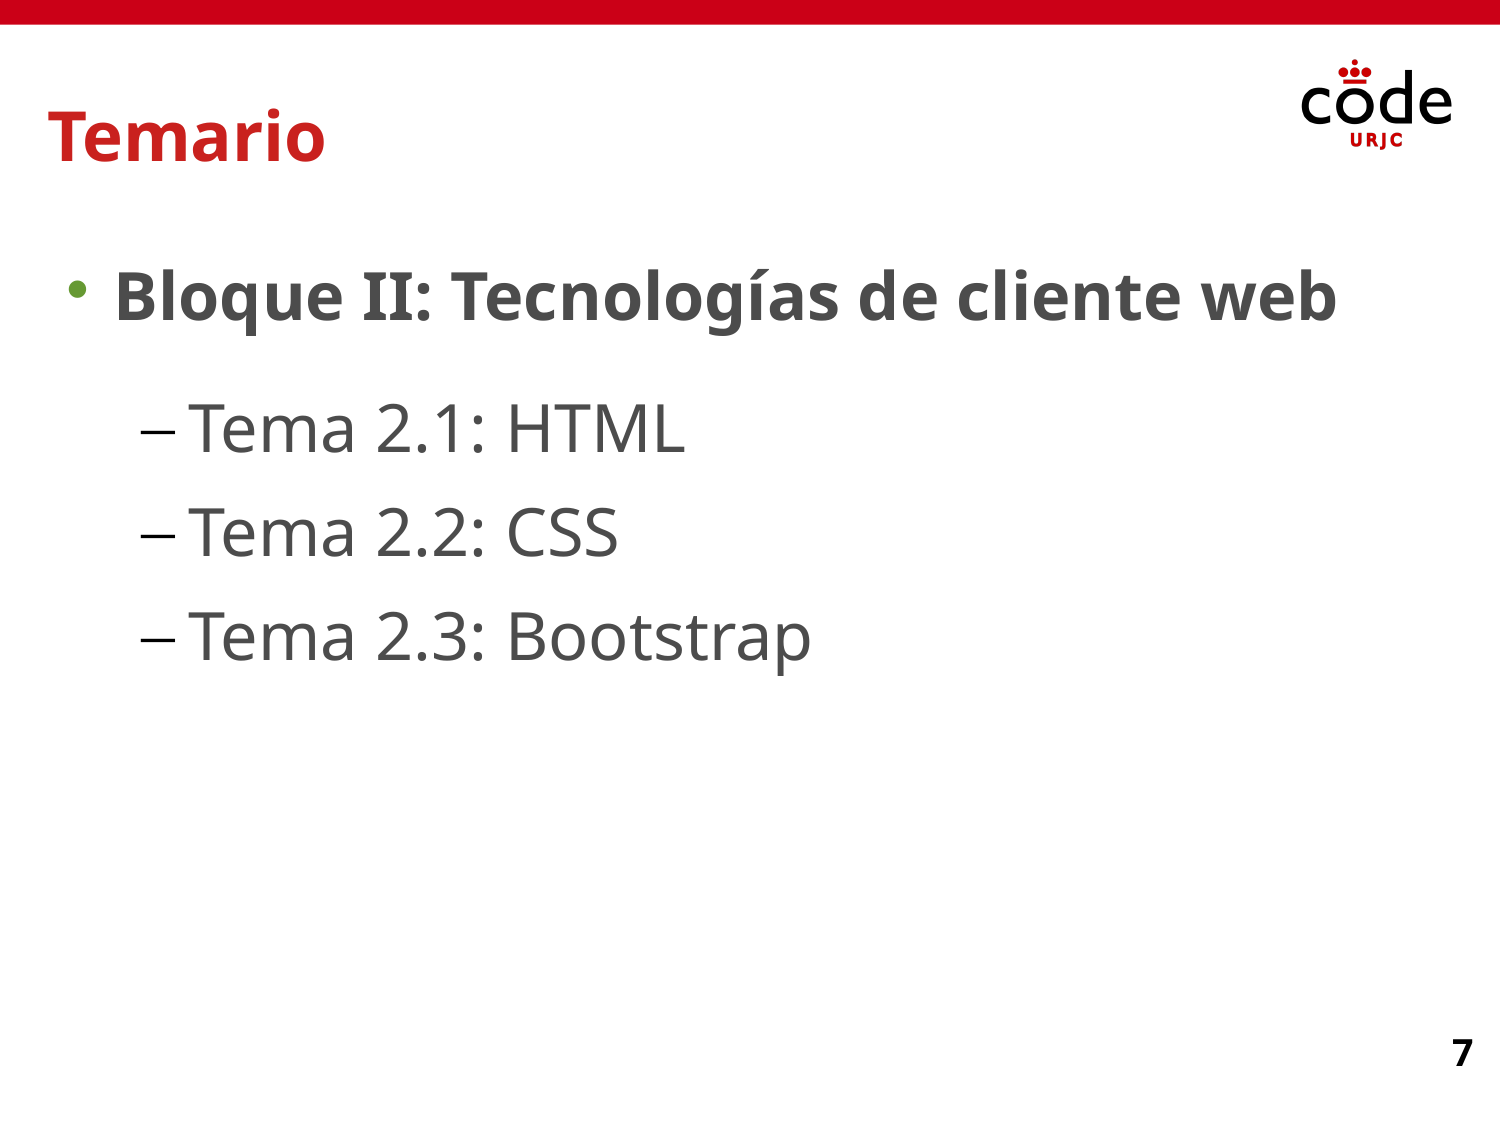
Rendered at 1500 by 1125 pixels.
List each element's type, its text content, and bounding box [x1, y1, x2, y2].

title Temario [32, 79, 1383, 189]
list Bloque II: Tecnologías de cliente web Tema 2.1: HTML Tema 2.2: CSS Tema 2.3: Bootstrap [51, 259, 1436, 1013]
picture [1284, 50, 1468, 161]
